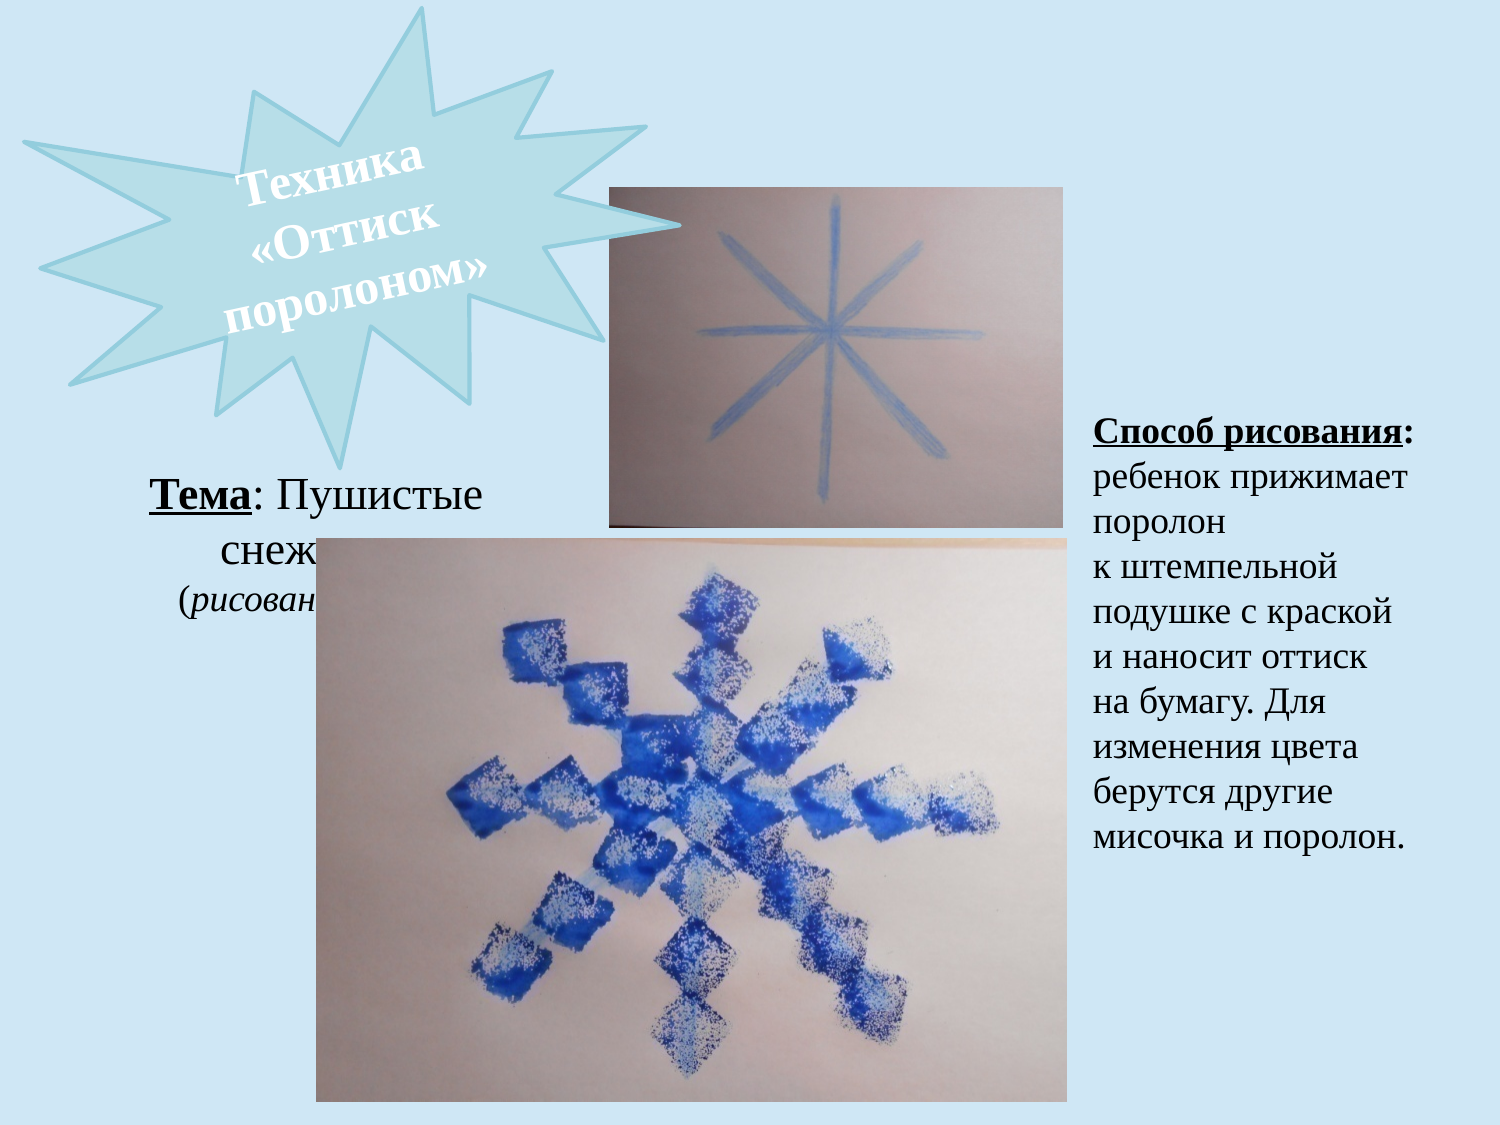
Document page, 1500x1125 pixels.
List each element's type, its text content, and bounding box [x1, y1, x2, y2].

picture [609, 187, 1063, 528]
text_box Способ рисования: ребенок прижимает поролон к штемпельной подушке с краской и наносит оттиск на бумагу. Для изменения цвета берутся другие мисочка и поролон. [1078, 398, 1465, 864]
picture [316, 538, 1067, 1102]
title Тема: Пушистые снежинки (рисование снежинки) [35, 386, 598, 528]
text_box Техника «Оттиск поролоном» [23, 7, 680, 469]
